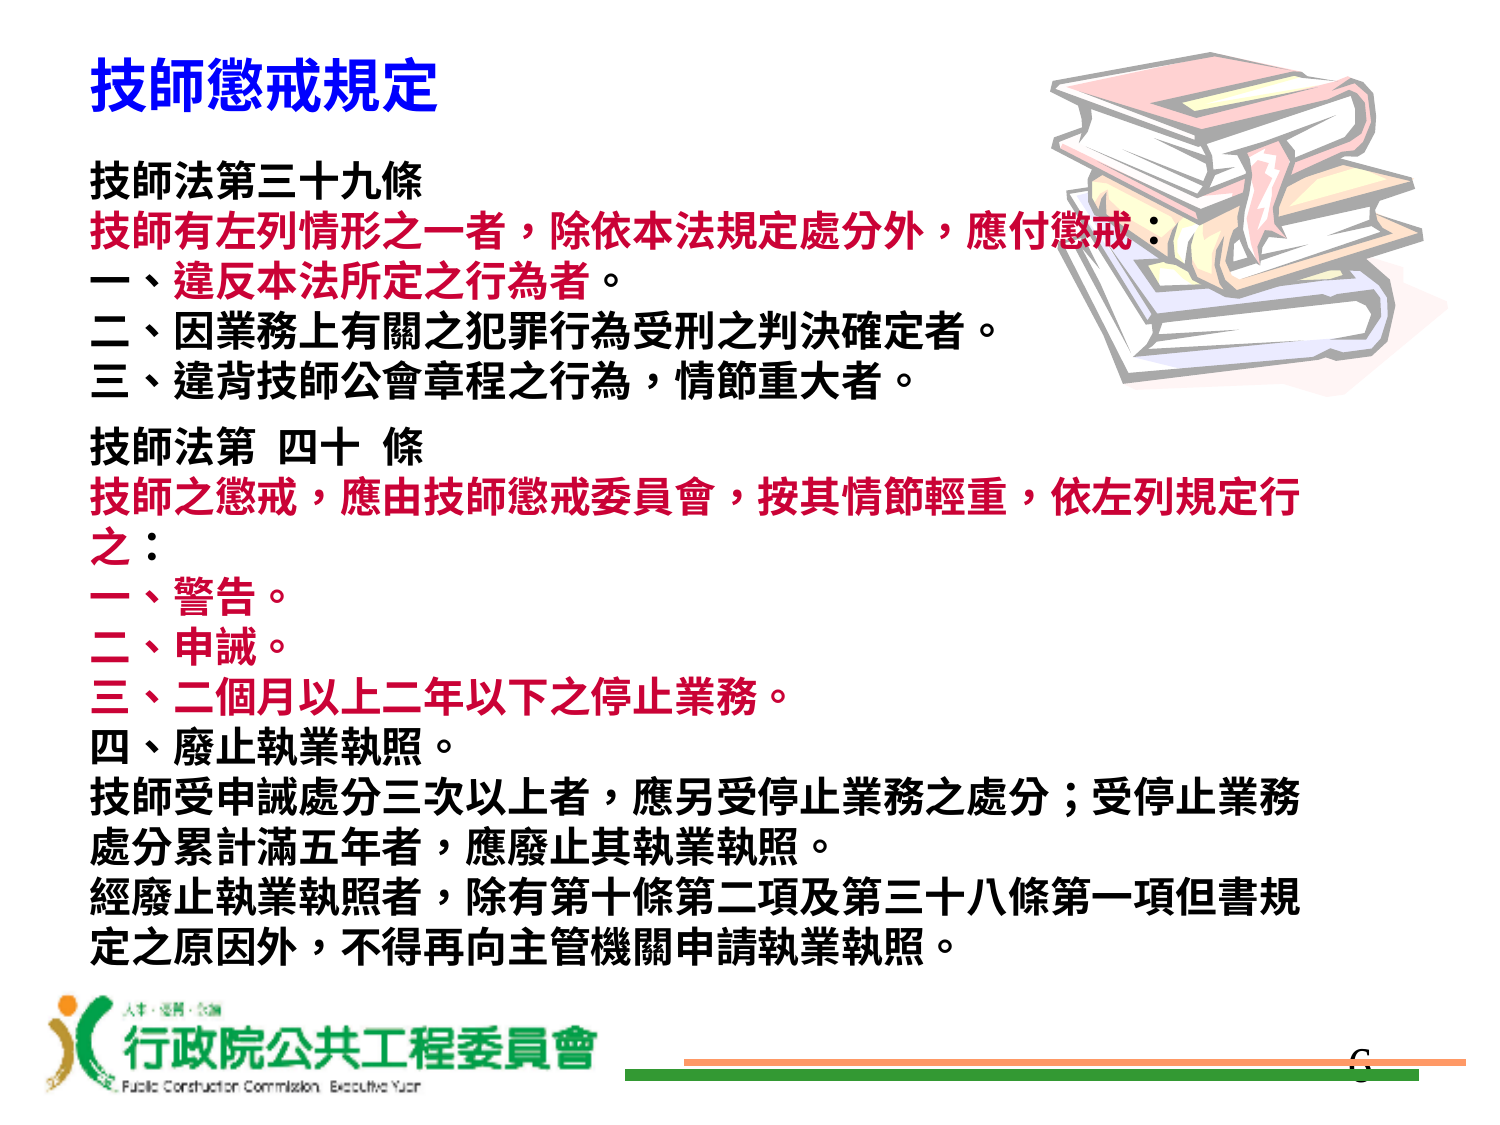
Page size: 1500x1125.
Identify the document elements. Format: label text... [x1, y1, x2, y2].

picture [1050, 50, 1452, 400]
text_box 技師懲戒規定 [75, 41, 455, 128]
text_box 技師法第三十九條 技師有左列情形之一者，除依本法規定處分外，應付懲戒： 一、違反本法所定之行為者。 二、因業務上有關之犯罪行為受刑之判決確定者。 三、違背技師公會章程之行為，情節重大者。 技師法第 四十 條 技師之懲戒，應由技師懲戒委員會，按其情節輕重，依左列規定行之： 一、警告。 二、申誡。 三、二個月以上二年以下之停止業務。 四、廢止執業執照。 技師受申誡處分三次以上者，應另受停止業務之處分；受停止業務處分累計滿五年者，應廢止其執業執照。 經廢止執業執照者，除有第十條第二項及第三十八條第一項但書規定之原因外，不得再向主管機關申請執業執照。 [75, 147, 1353, 1029]
